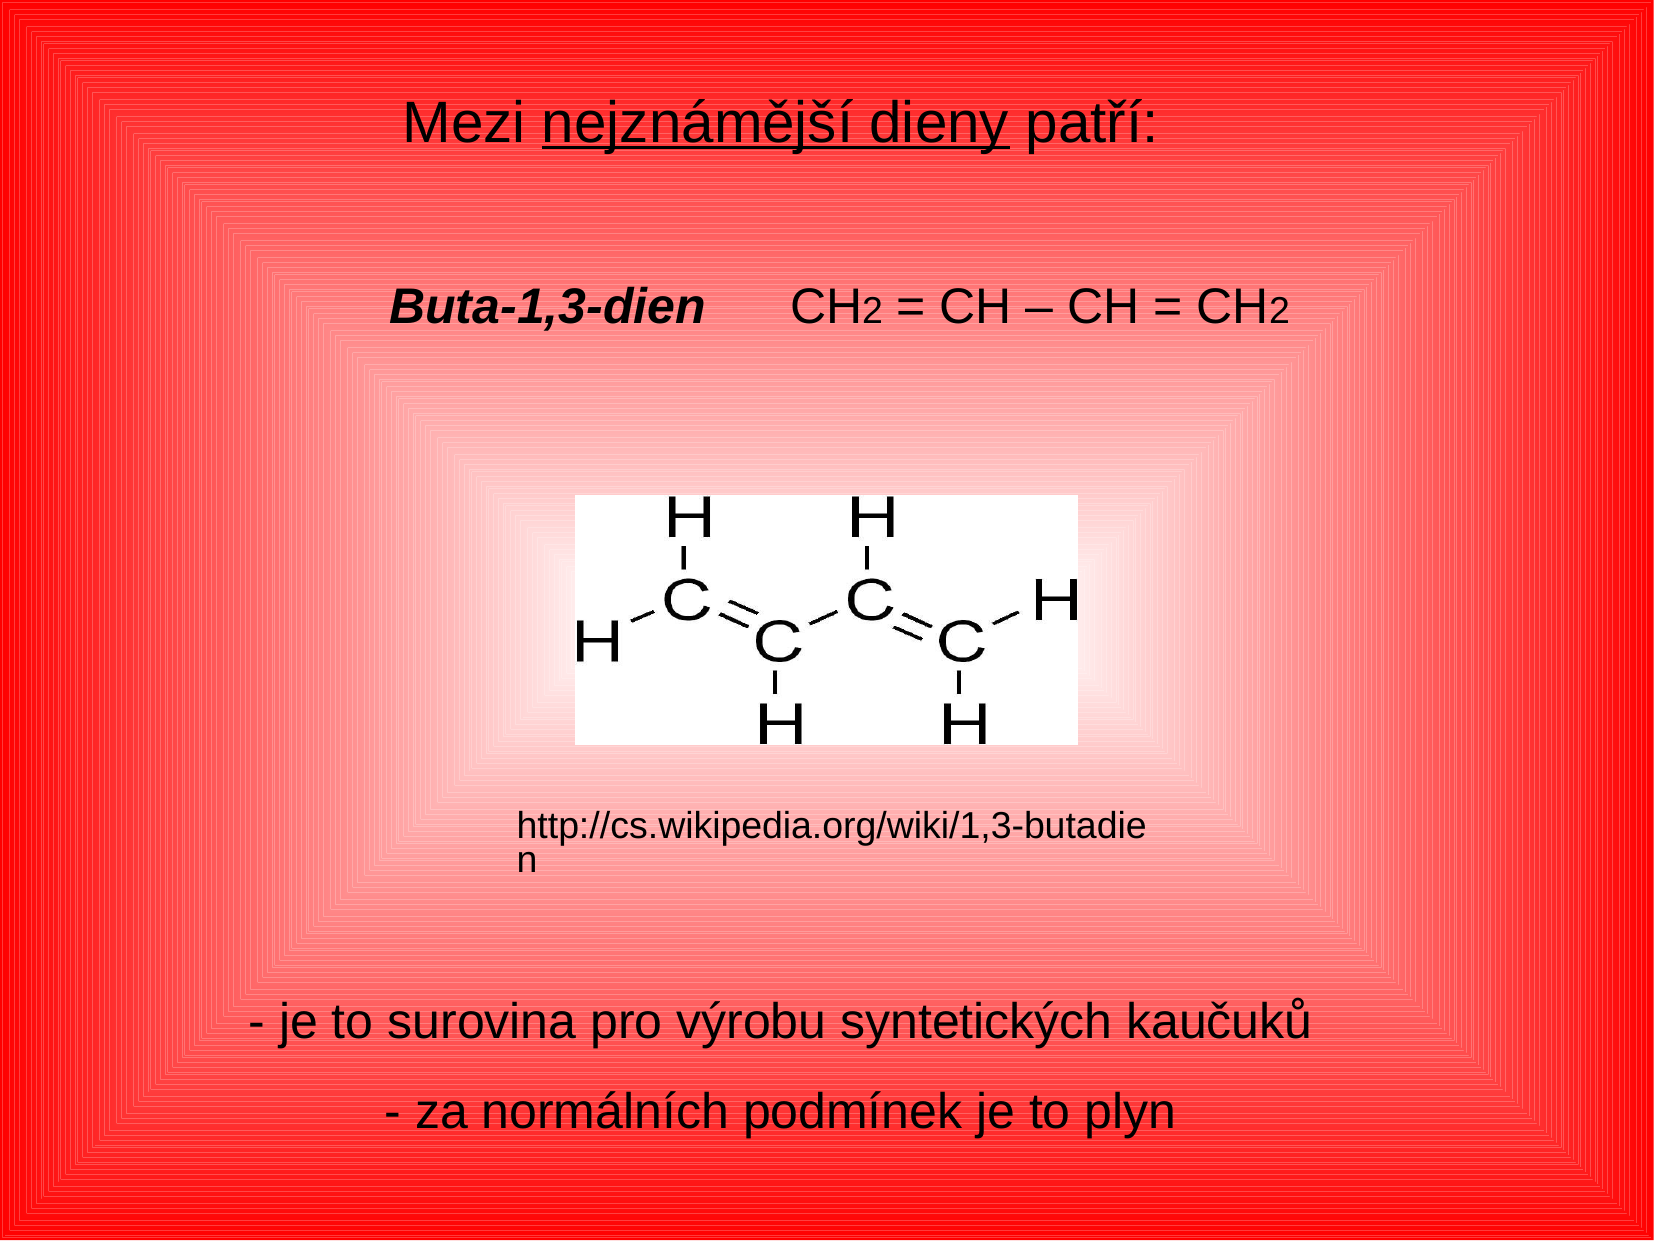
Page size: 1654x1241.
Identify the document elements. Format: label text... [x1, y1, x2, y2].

text_box http://cs.wikipedia.org/wiki/1,3-butadien [501, 797, 1182, 897]
list Mezi nejznámější dieny patří: Buta-1,3-dien CH2 = CH – CH = CH2 - je to surovina pro výrobu syntetických kaučuků - za normálních podmínek je to plyn [76, 84, 1565, 1175]
picture [575, 495, 1078, 745]
